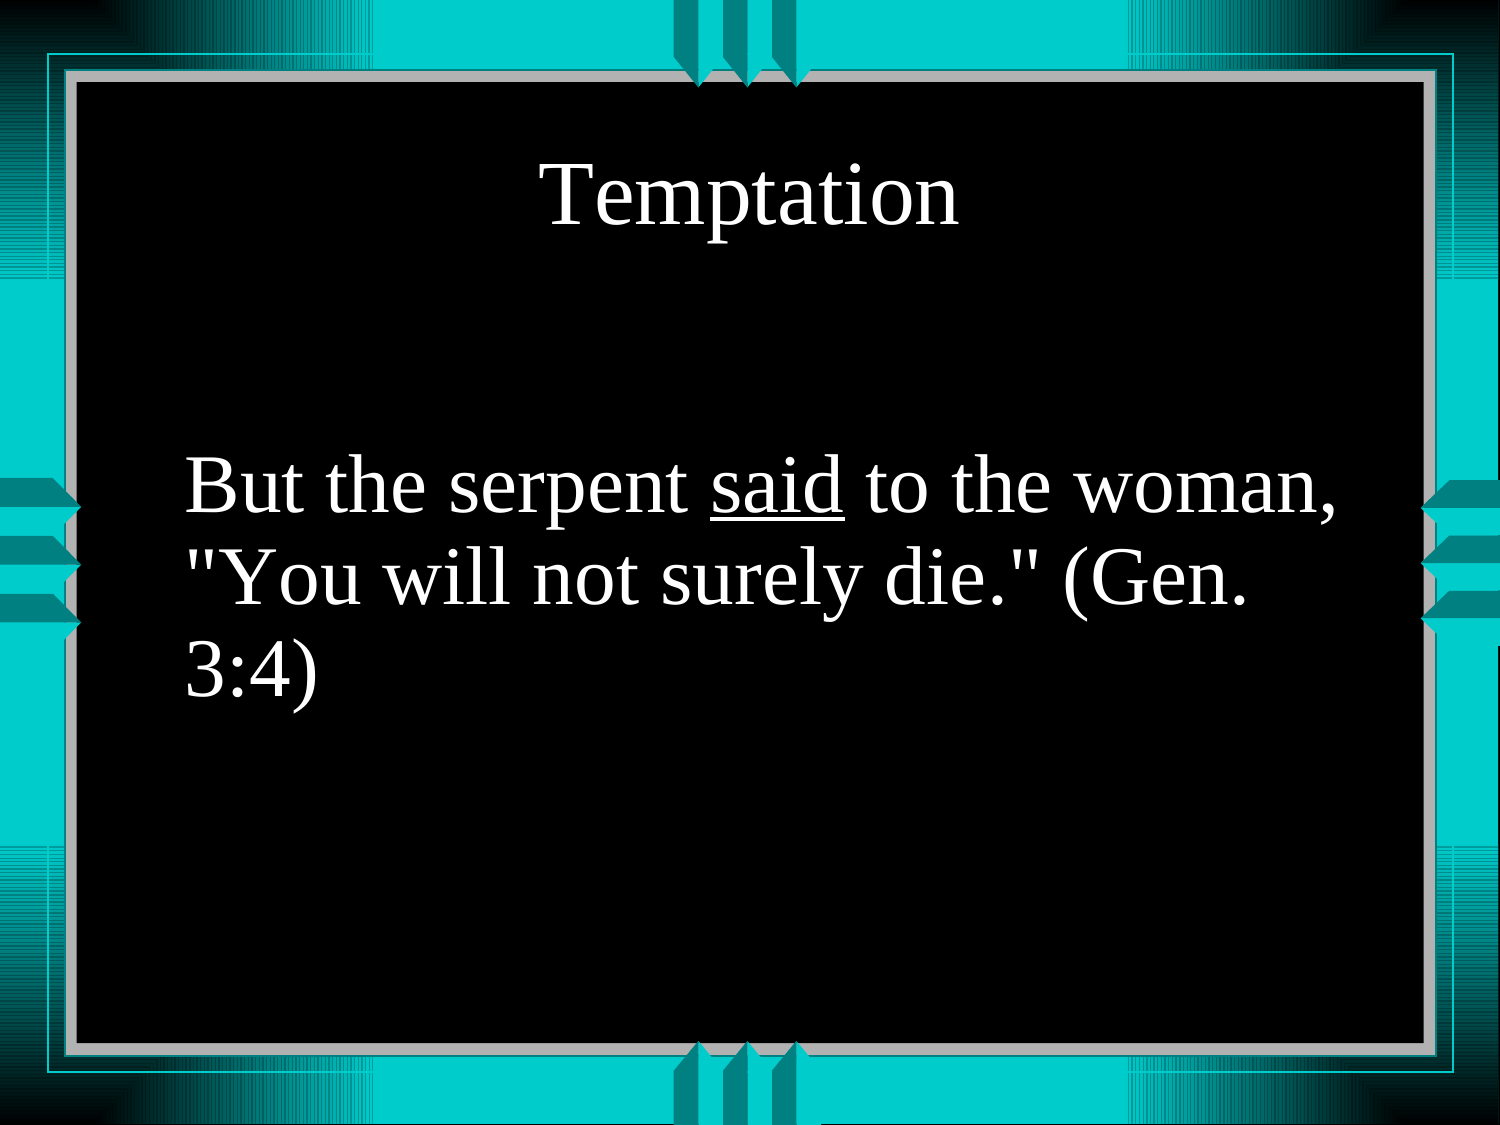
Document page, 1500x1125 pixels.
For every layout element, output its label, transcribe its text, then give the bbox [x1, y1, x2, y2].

text_box But the serpent said to the woman, "You will not surely die." (Gen. 3:4) [169, 430, 1376, 723]
title Temptation [112, 99, 1388, 288]
